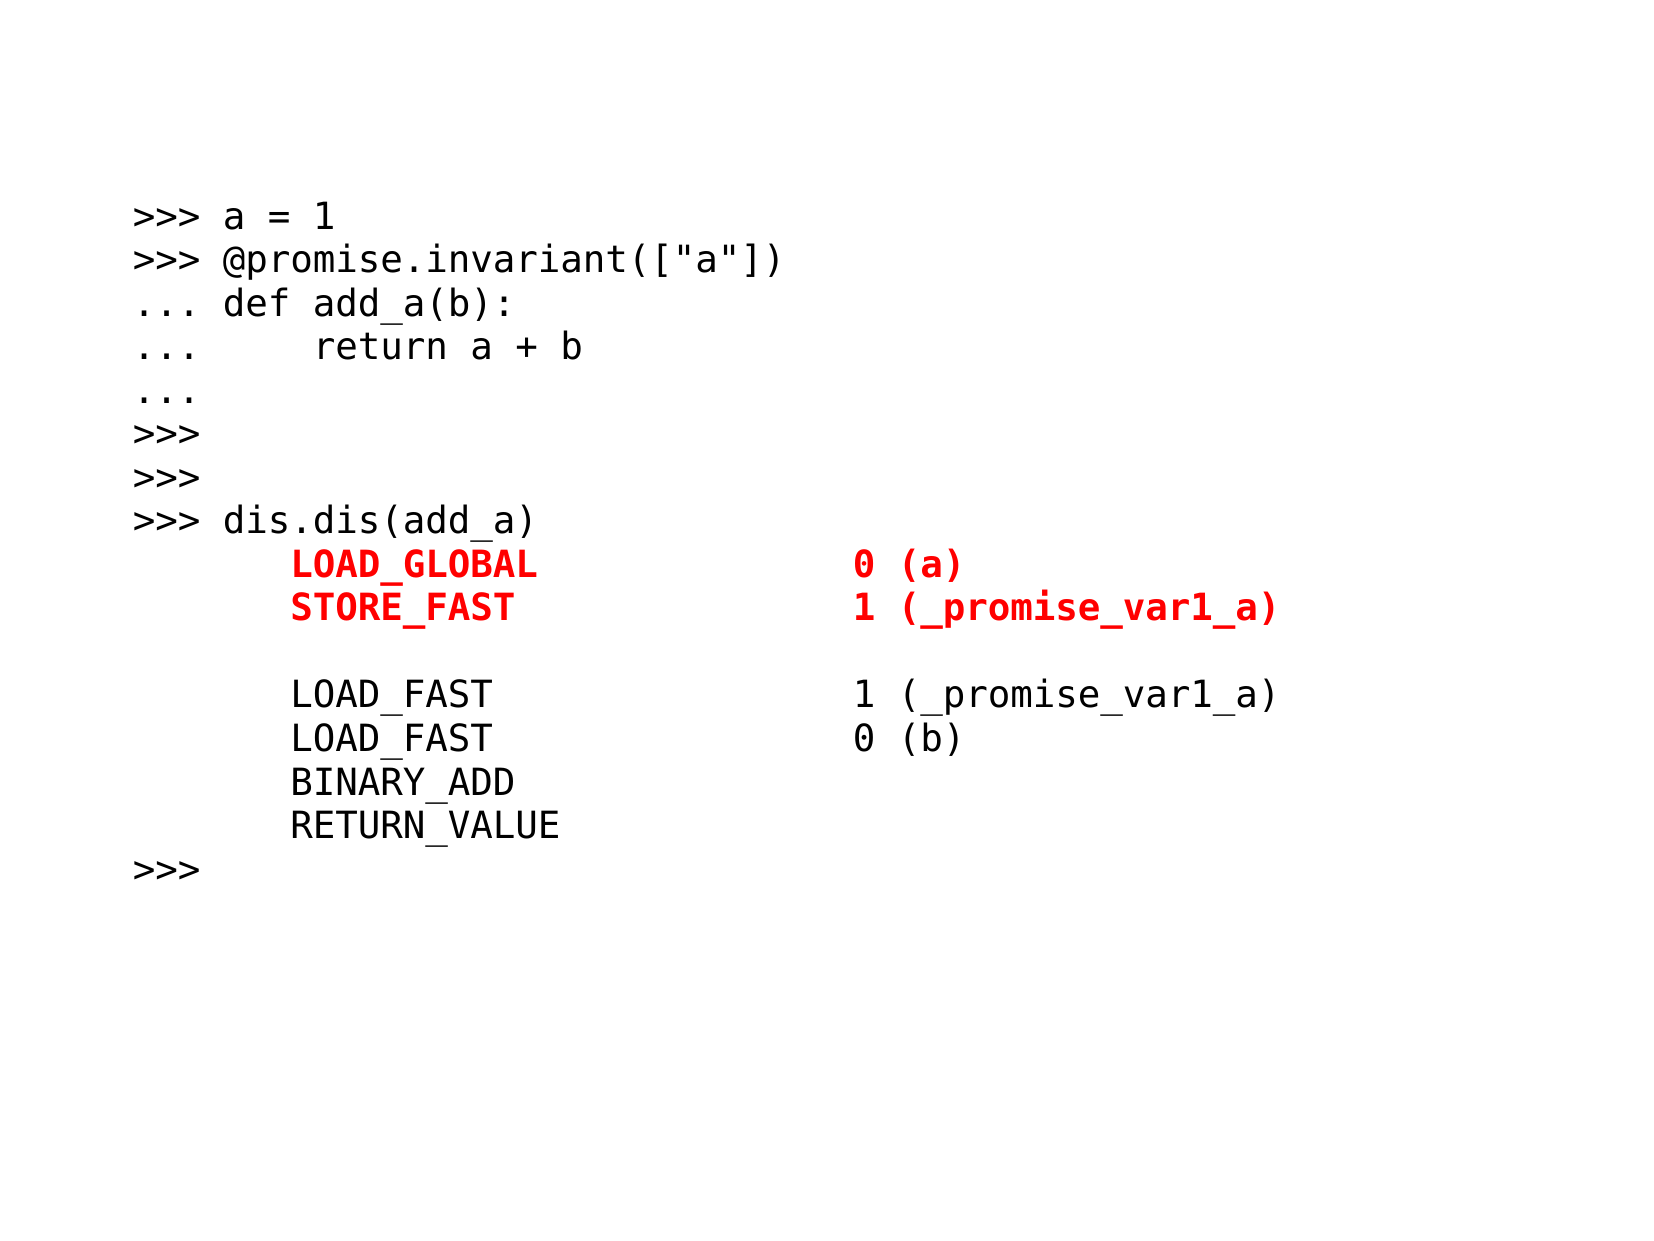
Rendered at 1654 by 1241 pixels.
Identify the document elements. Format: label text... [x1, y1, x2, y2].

text_box >>> a = 1 >>> @promise.invariant(["a"]) ... def add_a(b): ... return a + b ... >>> >>> >>> dis.dis(add_a) LOAD_GLOBAL 0 (a) STORE_FAST 1 (_promise_var1_a) LOAD_FAST 1 (_promise_var1_a) LOAD_FAST 0 (b) BINARY_ADD RETURN_VALUE >>> [118, 187, 1625, 1073]
